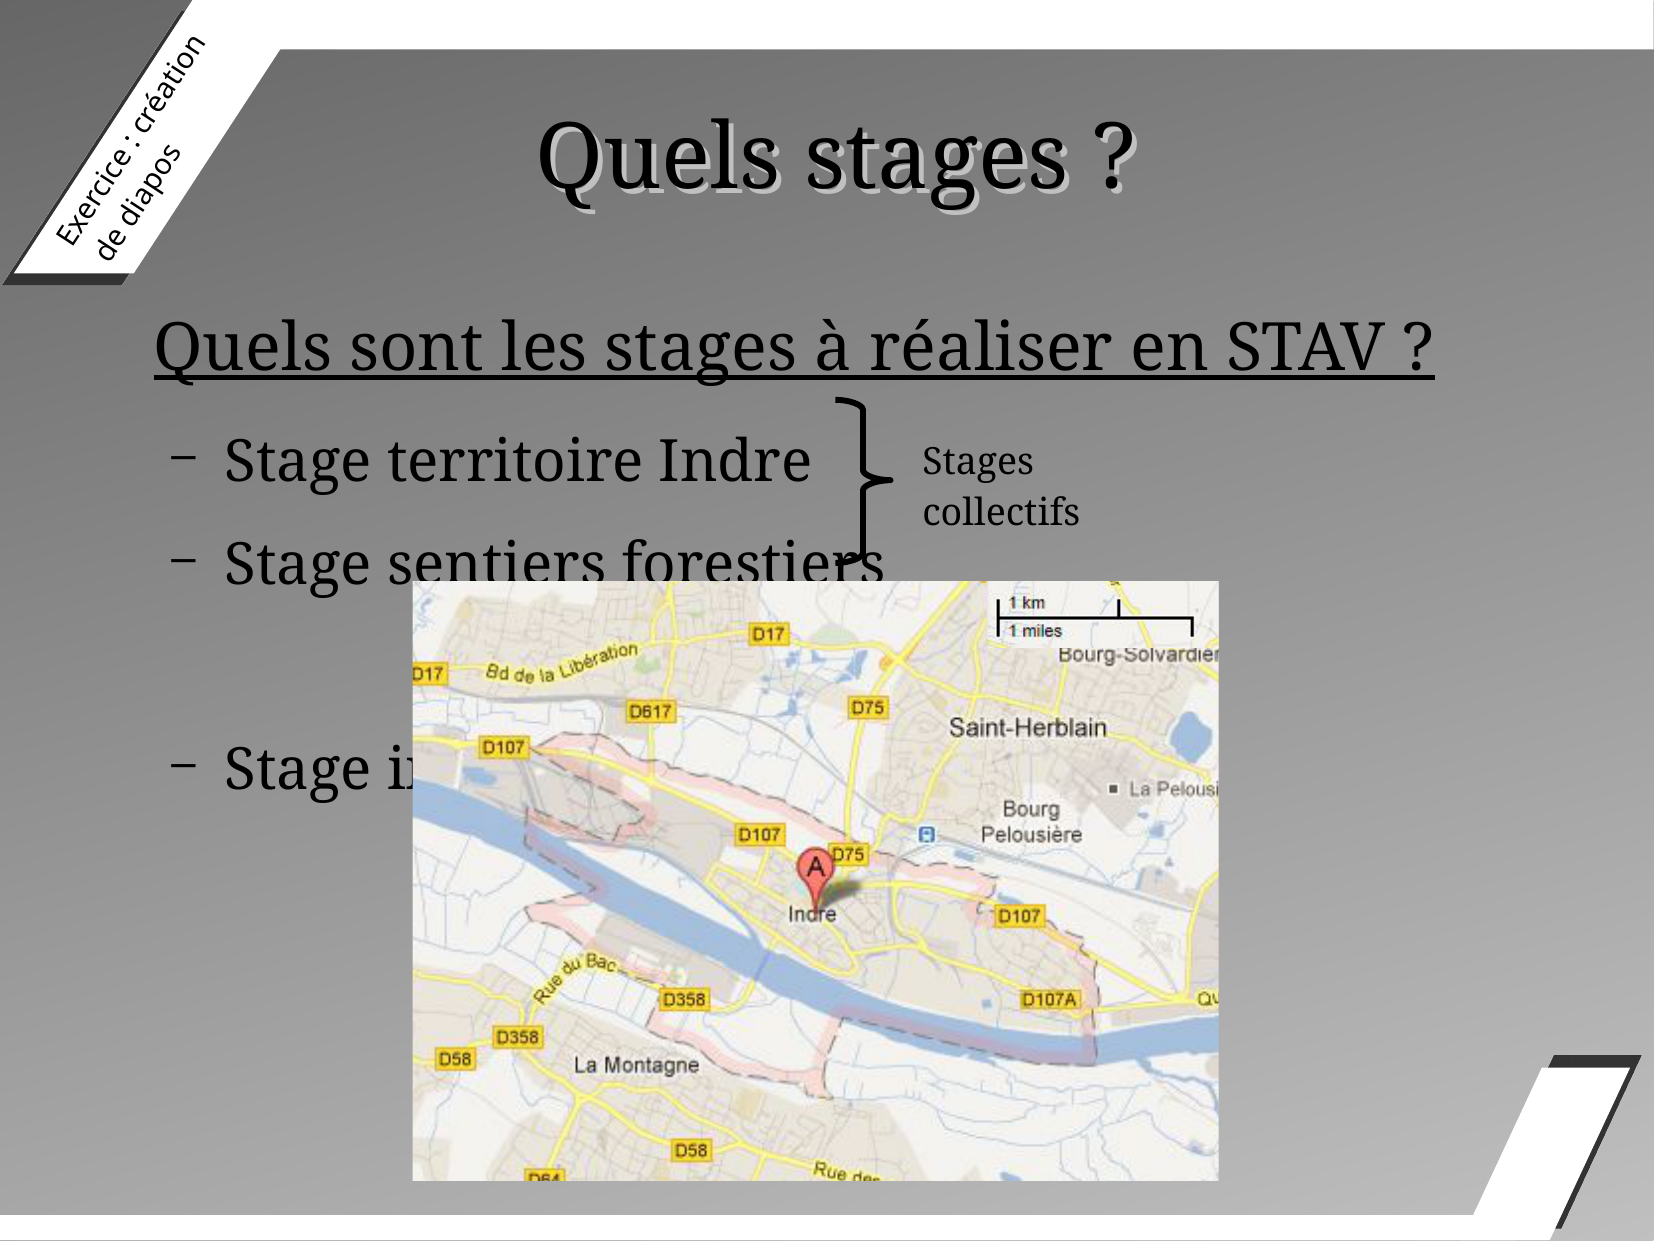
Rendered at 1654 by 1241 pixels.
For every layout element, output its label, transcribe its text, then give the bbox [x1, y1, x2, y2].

picture [412, 581, 1219, 1181]
title Quels stages ? [282, 49, 1391, 257]
list Quels sont les stages à réaliser en STAV ? Stage territoire Indre Stage sentiers forestiers Stage individuel de 5 semaines [82, 298, 1558, 1019]
text_box Stages collectifs [907, 427, 1198, 529]
